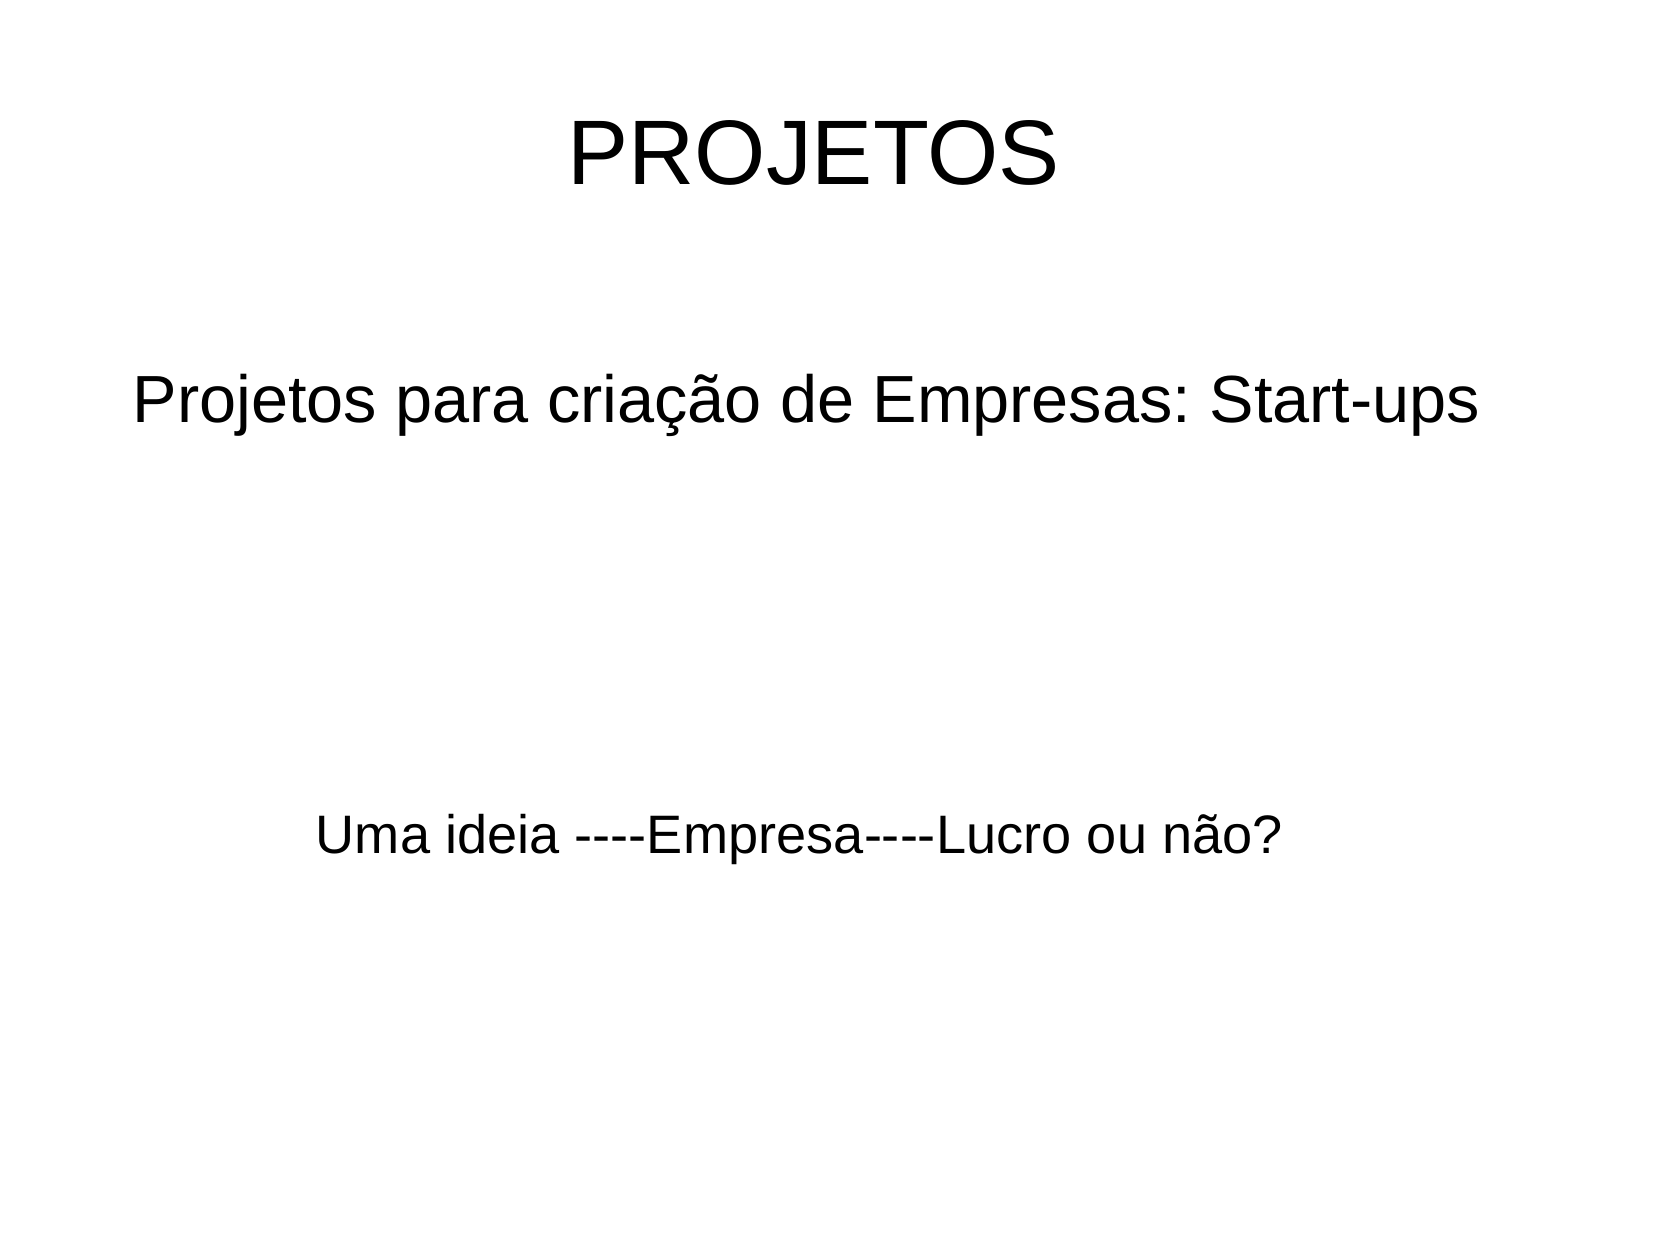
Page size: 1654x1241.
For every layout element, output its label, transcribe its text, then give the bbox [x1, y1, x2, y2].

text_box Projetos para criação de Empresas: Start-ups [118, 354, 1571, 538]
title PROJETOS [82, 49, 1571, 257]
text_box Uma ideia ----Empresa----Lucro ou não? [301, 797, 1300, 934]
subtitle [82, 290, 1571, 1010]
